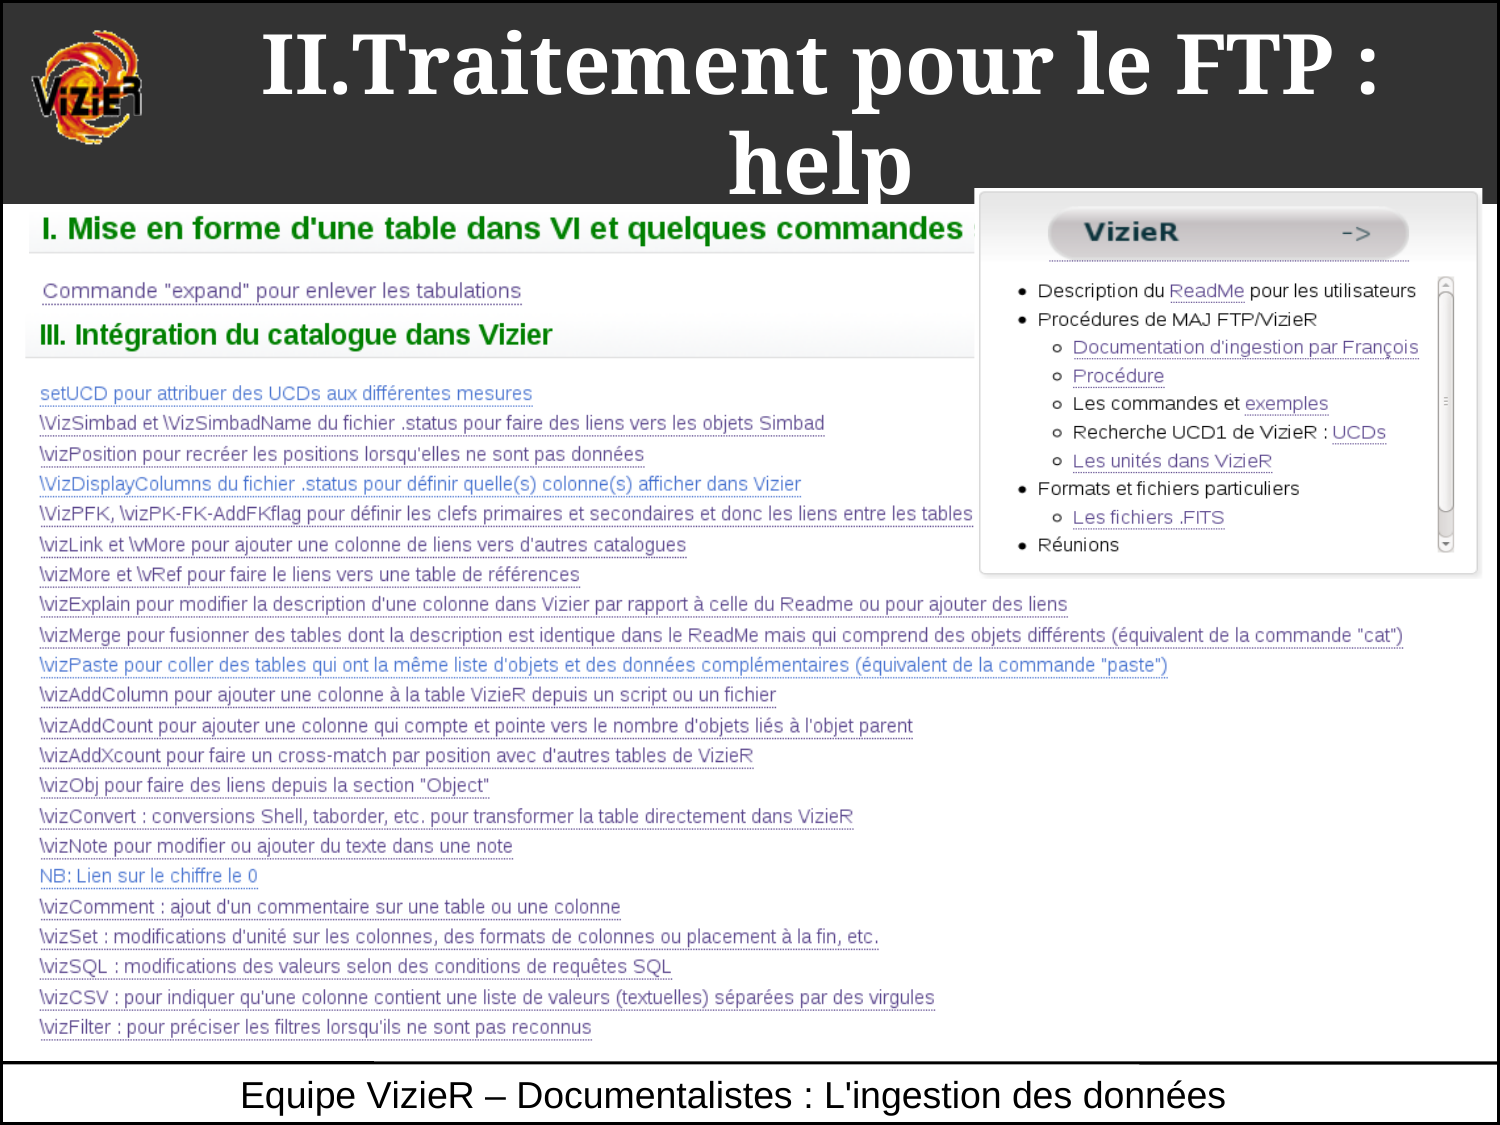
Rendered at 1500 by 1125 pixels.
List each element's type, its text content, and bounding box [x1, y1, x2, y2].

title II.Traitement pour le FTP : help [177, 3, 1467, 212]
picture [29, 29, 148, 148]
picture [11, 188, 1483, 1061]
